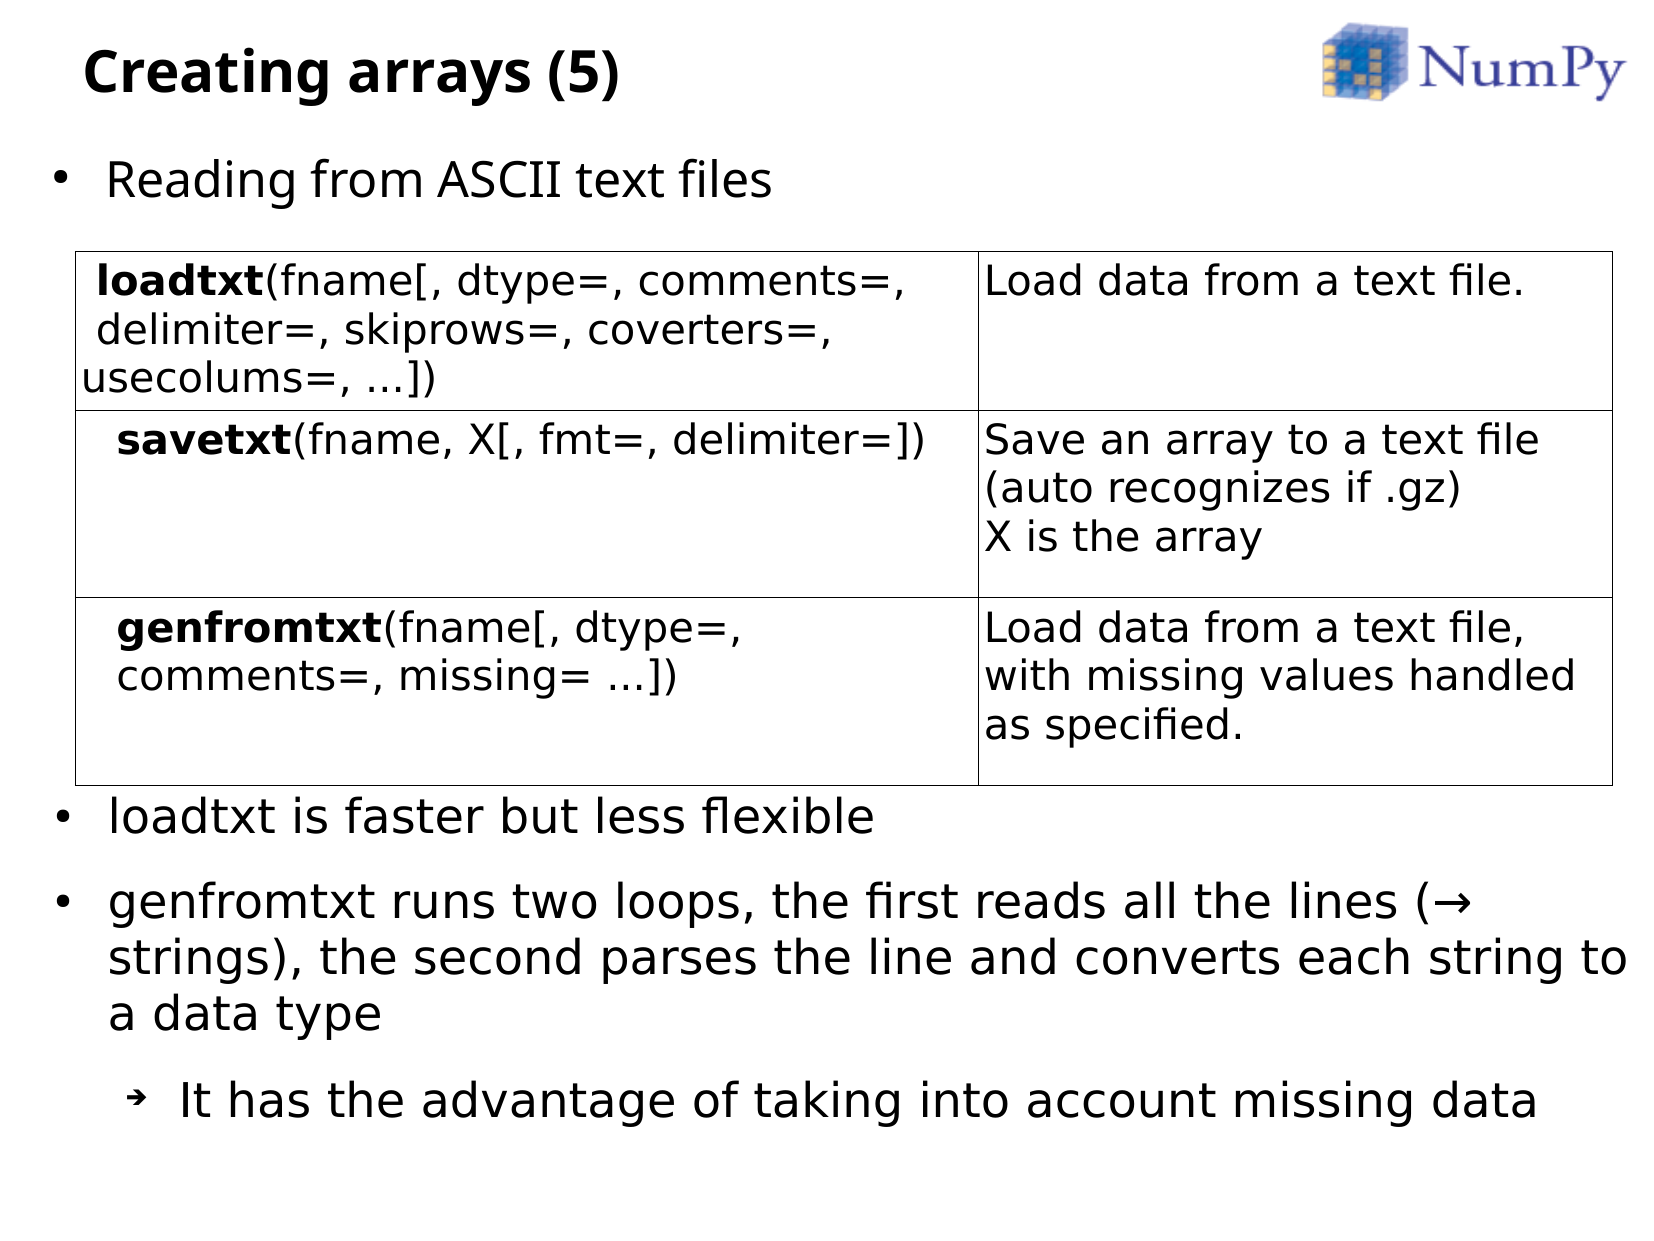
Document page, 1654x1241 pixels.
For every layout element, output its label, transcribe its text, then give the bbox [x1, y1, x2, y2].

title Creating arrays (5) [82, 15, 1571, 125]
table_header Load data from a text file. [979, 252, 1612, 410]
picture [1302, 13, 1635, 113]
table_cell genfromtxt(fname[, dtype=, comments=, missing= ...]) [76, 598, 978, 785]
list loadtxt is faster but less flexible genfromtxt runs two loops, the first reads all the lines (→ strings), the second parses the line and converts each string to a data type It has the advantage of taking into account missing data [36, 788, 1634, 1177]
table_header loadtxt(fname[, dtype=, comments=, delimiter=, skiprows=, coverters=, usecolums=, ...]) [76, 252, 978, 410]
table_cell Load data from a text file, with missing values handled as specified. [979, 598, 1612, 785]
list Reading from ASCII text files [34, 144, 1594, 239]
table_cell savetxt(fname, X[, fmt=, delimiter=]) [76, 411, 978, 597]
table_cell Save an array to a text file (auto recognizes if .gz) X is the array [979, 411, 1612, 597]
